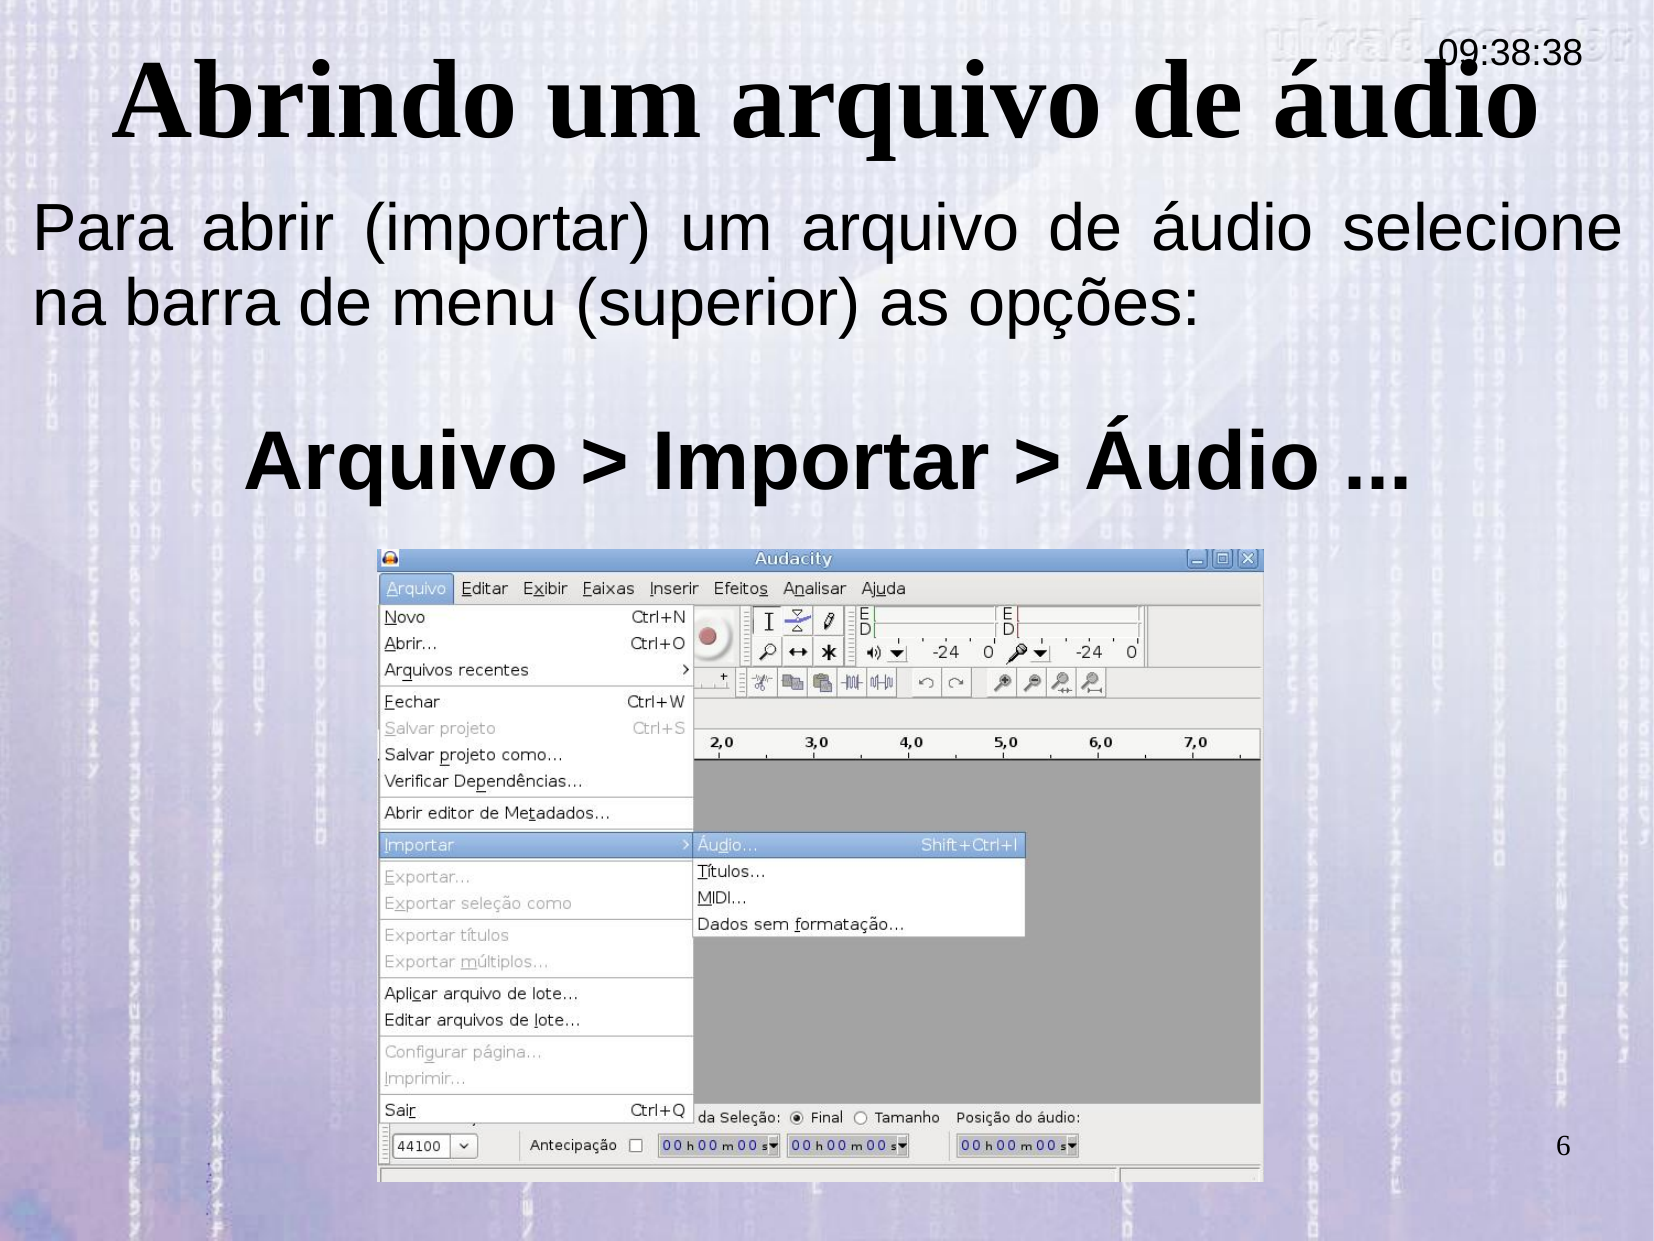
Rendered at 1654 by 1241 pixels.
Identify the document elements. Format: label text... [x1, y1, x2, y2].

text_box Abrindo um arquivo de áudio [29, 29, 1625, 183]
text_box Para abrir (importar) um arquivo de áudio selecione na barra de menu (superior) as opções: Arquivo > Importar > Áudio ... [17, 183, 1641, 533]
picture [0, 0, 1654, 1241]
text_box 12:04:16 [1423, 23, 1631, 94]
